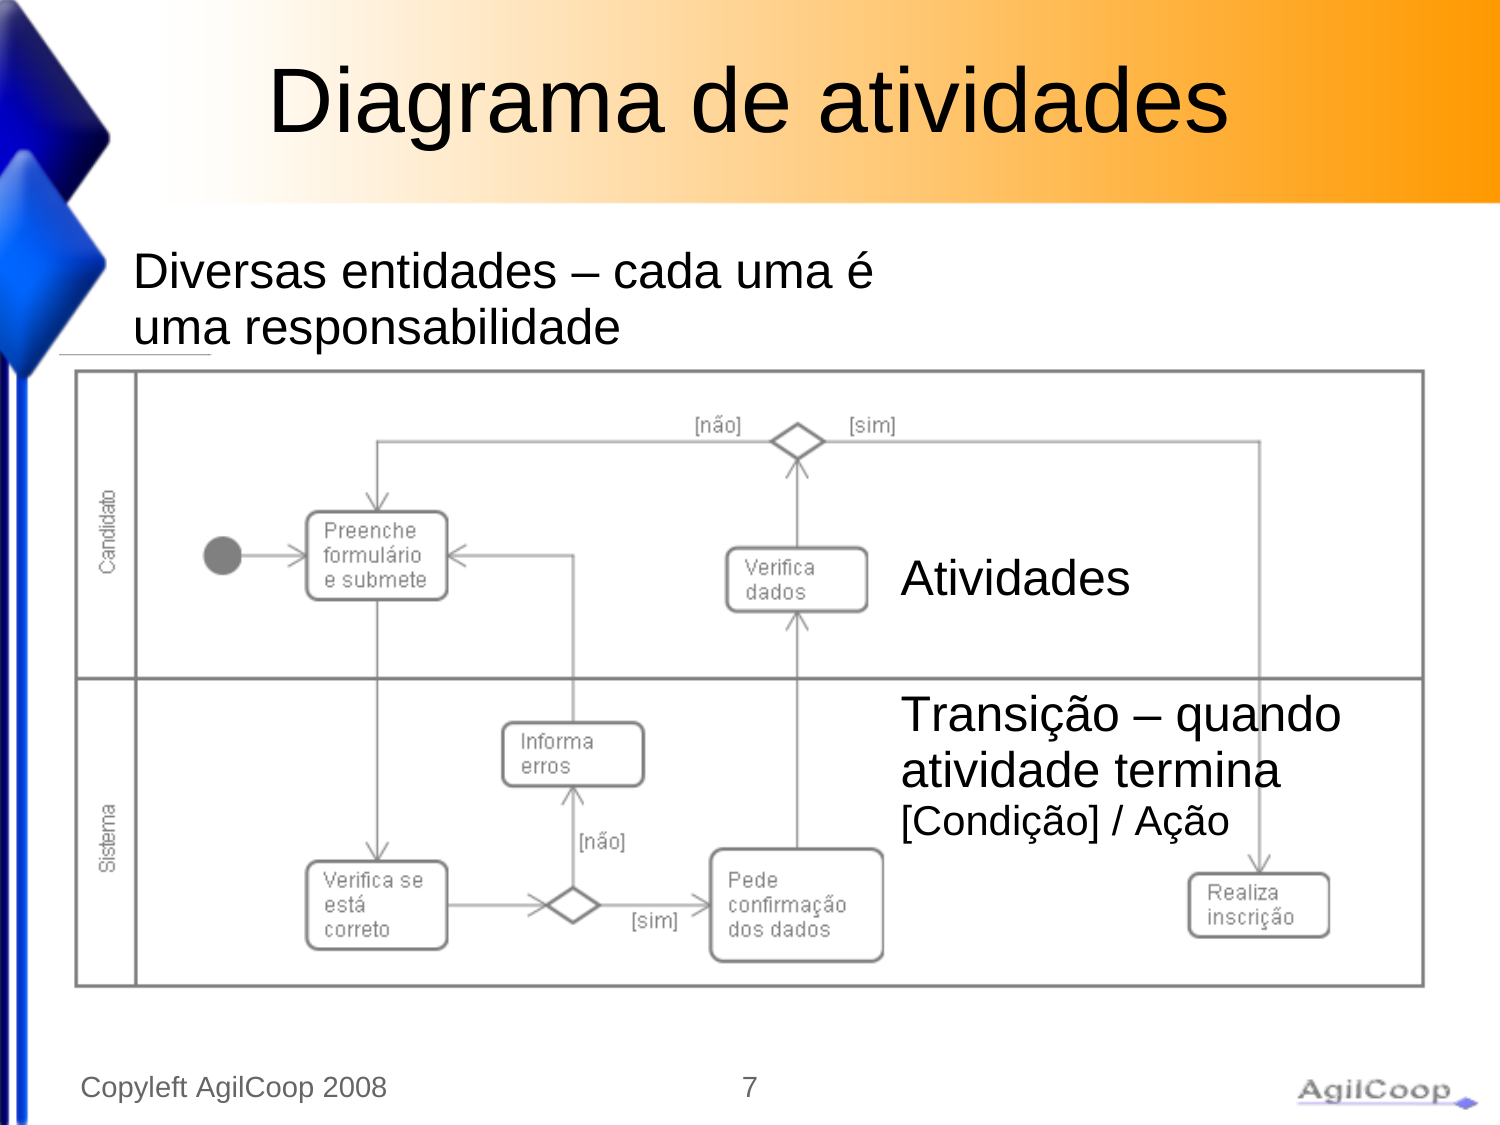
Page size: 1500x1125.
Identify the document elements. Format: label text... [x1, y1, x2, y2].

picture [0, 0, 1500, 1125]
title Diagrama de atividades [75, 7, 1425, 196]
text_box Atividades [885, 543, 1241, 616]
text_box Diversas entidades – cada uma é uma responsabilidade [118, 236, 916, 367]
text_box Transição – quando atividade termina [Condição] / Ação [885, 679, 1388, 858]
text_box [59, 354, 1447, 1004]
